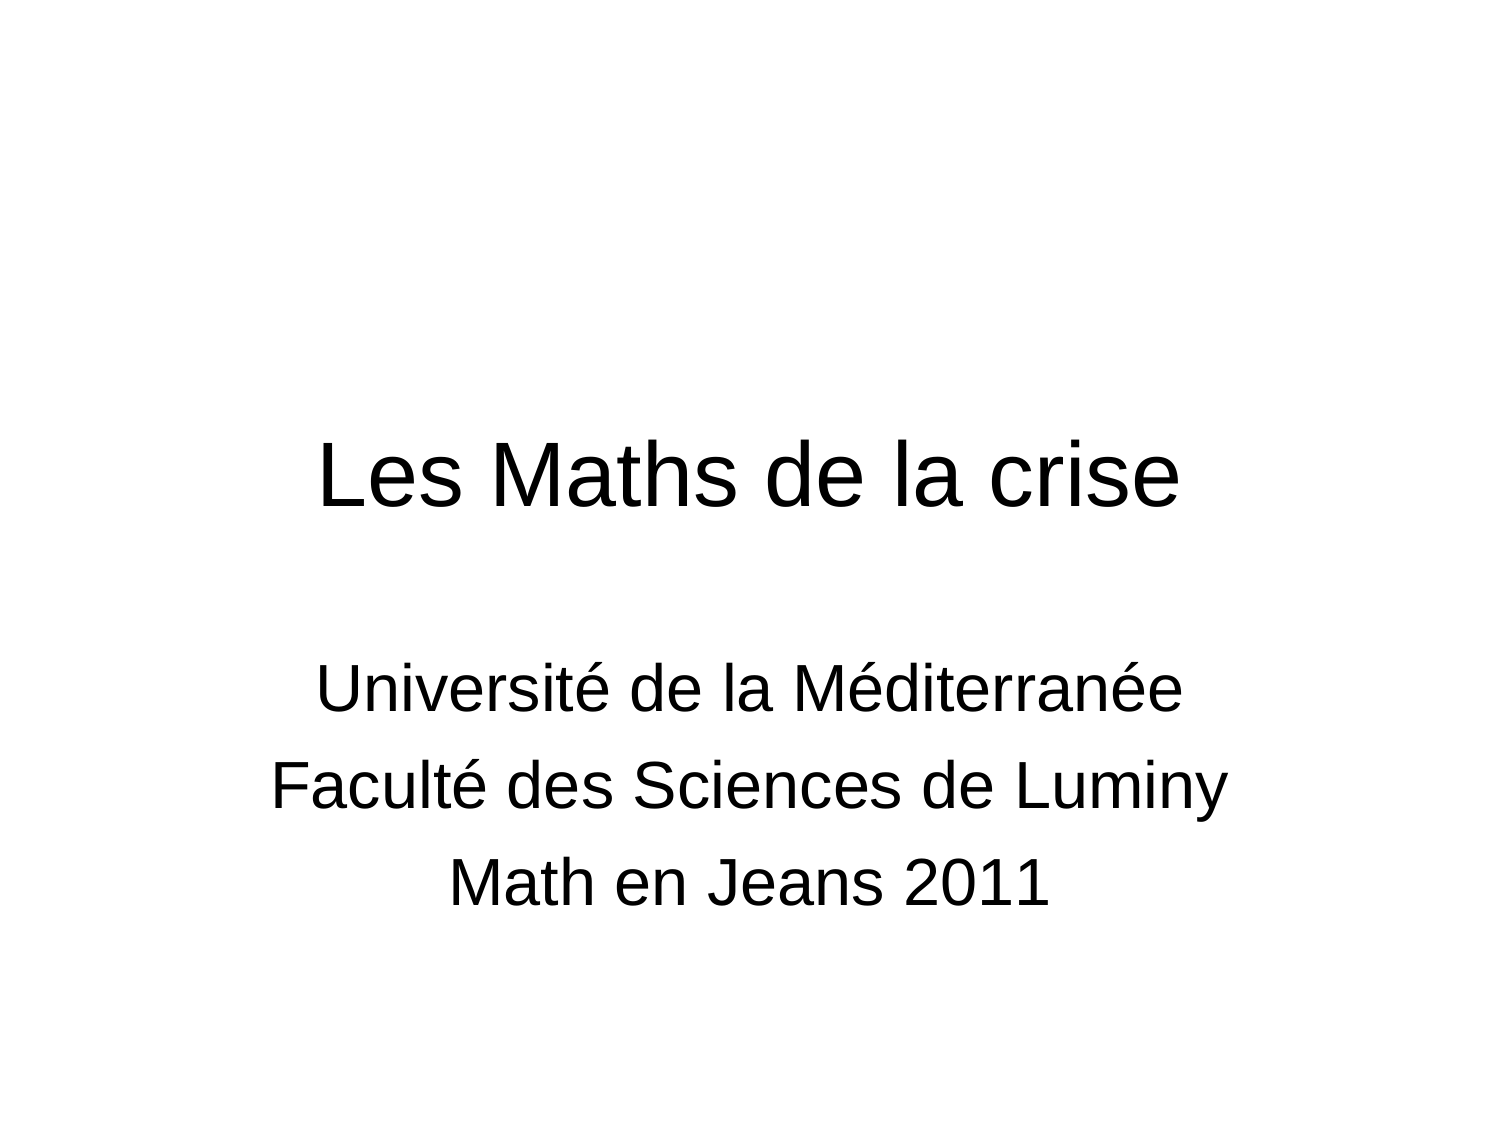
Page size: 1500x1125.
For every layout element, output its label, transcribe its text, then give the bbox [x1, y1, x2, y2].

title Les Maths de la crise [112, 349, 1388, 591]
subtitle Université de la Méditerranée Faculté des Sciences de Luminy Math en Jeans 2011 [225, 637, 1276, 927]
